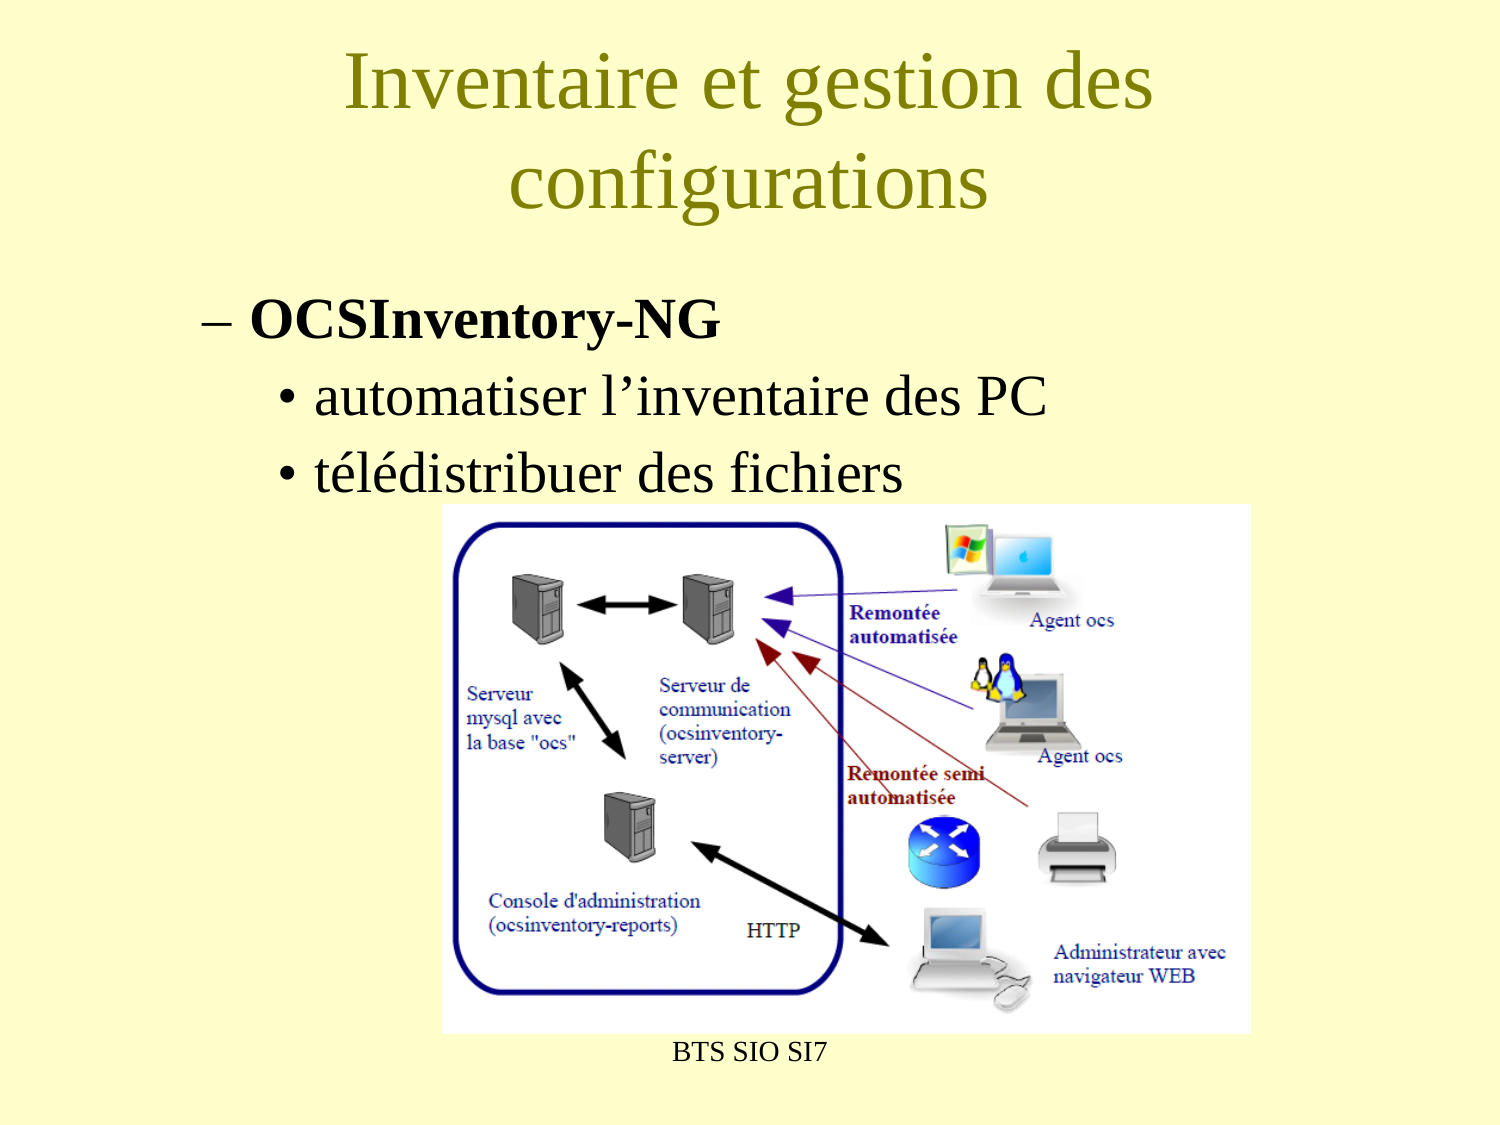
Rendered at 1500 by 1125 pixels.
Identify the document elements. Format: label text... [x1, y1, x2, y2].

picture [442, 504, 1251, 1034]
list OCSInventory-NG automatiser l’inventaire des PC télédistribuer des fichiers [112, 278, 1388, 1022]
text_box BTS SIO SI7 [512, 1034, 988, 1101]
